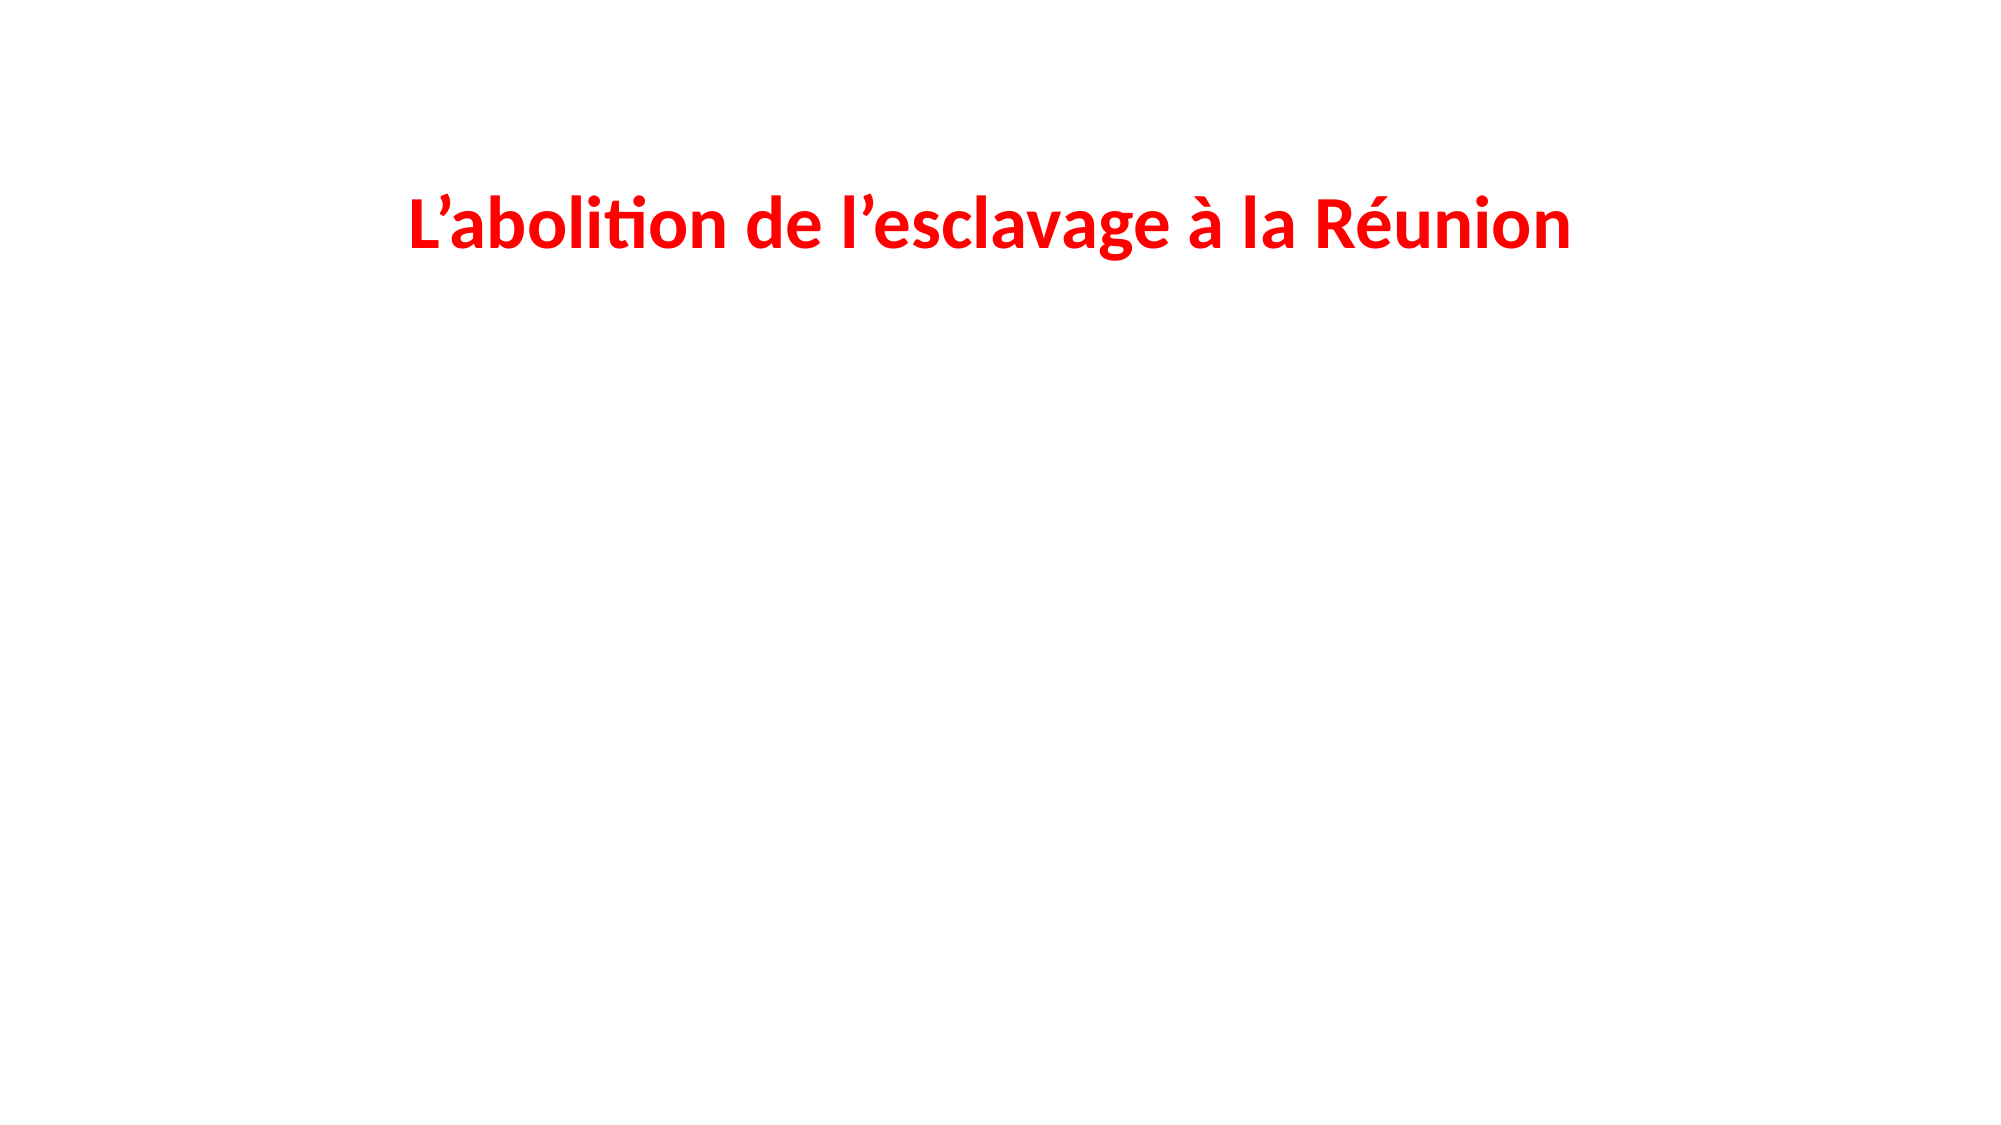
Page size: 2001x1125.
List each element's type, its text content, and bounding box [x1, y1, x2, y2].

text_box L’abolition de l’esclavage à la Réunion [76, 184, 1907, 290]
